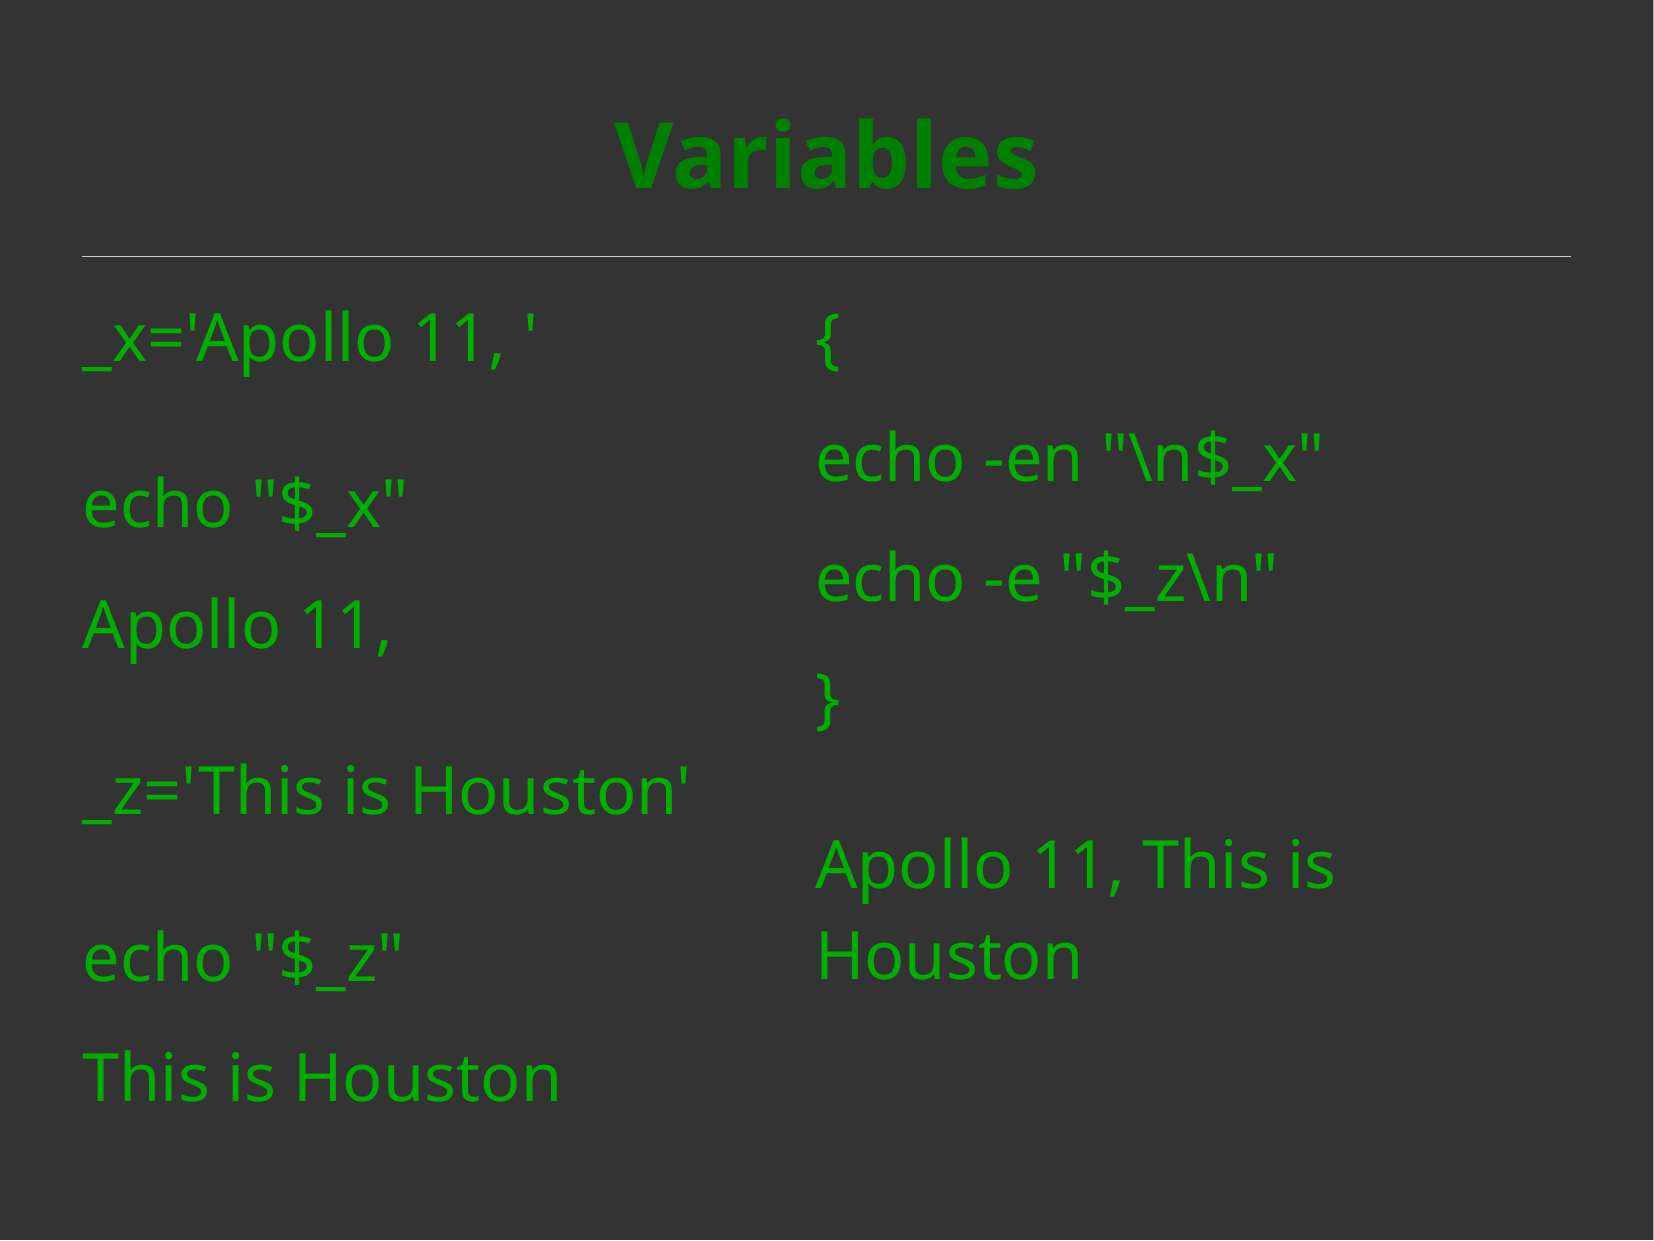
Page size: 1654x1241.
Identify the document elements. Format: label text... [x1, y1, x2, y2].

list _x='Apollo 11, ' echo "$_x" Apollo 11, _z='This is Houston' echo "$_z" This is Houston [82, 290, 756, 1193]
title Variables [82, 49, 1571, 257]
list { echo -en "\n$_x" echo -e "$_z\n" } Apollo 11, This is Houston [814, 290, 1572, 1193]
